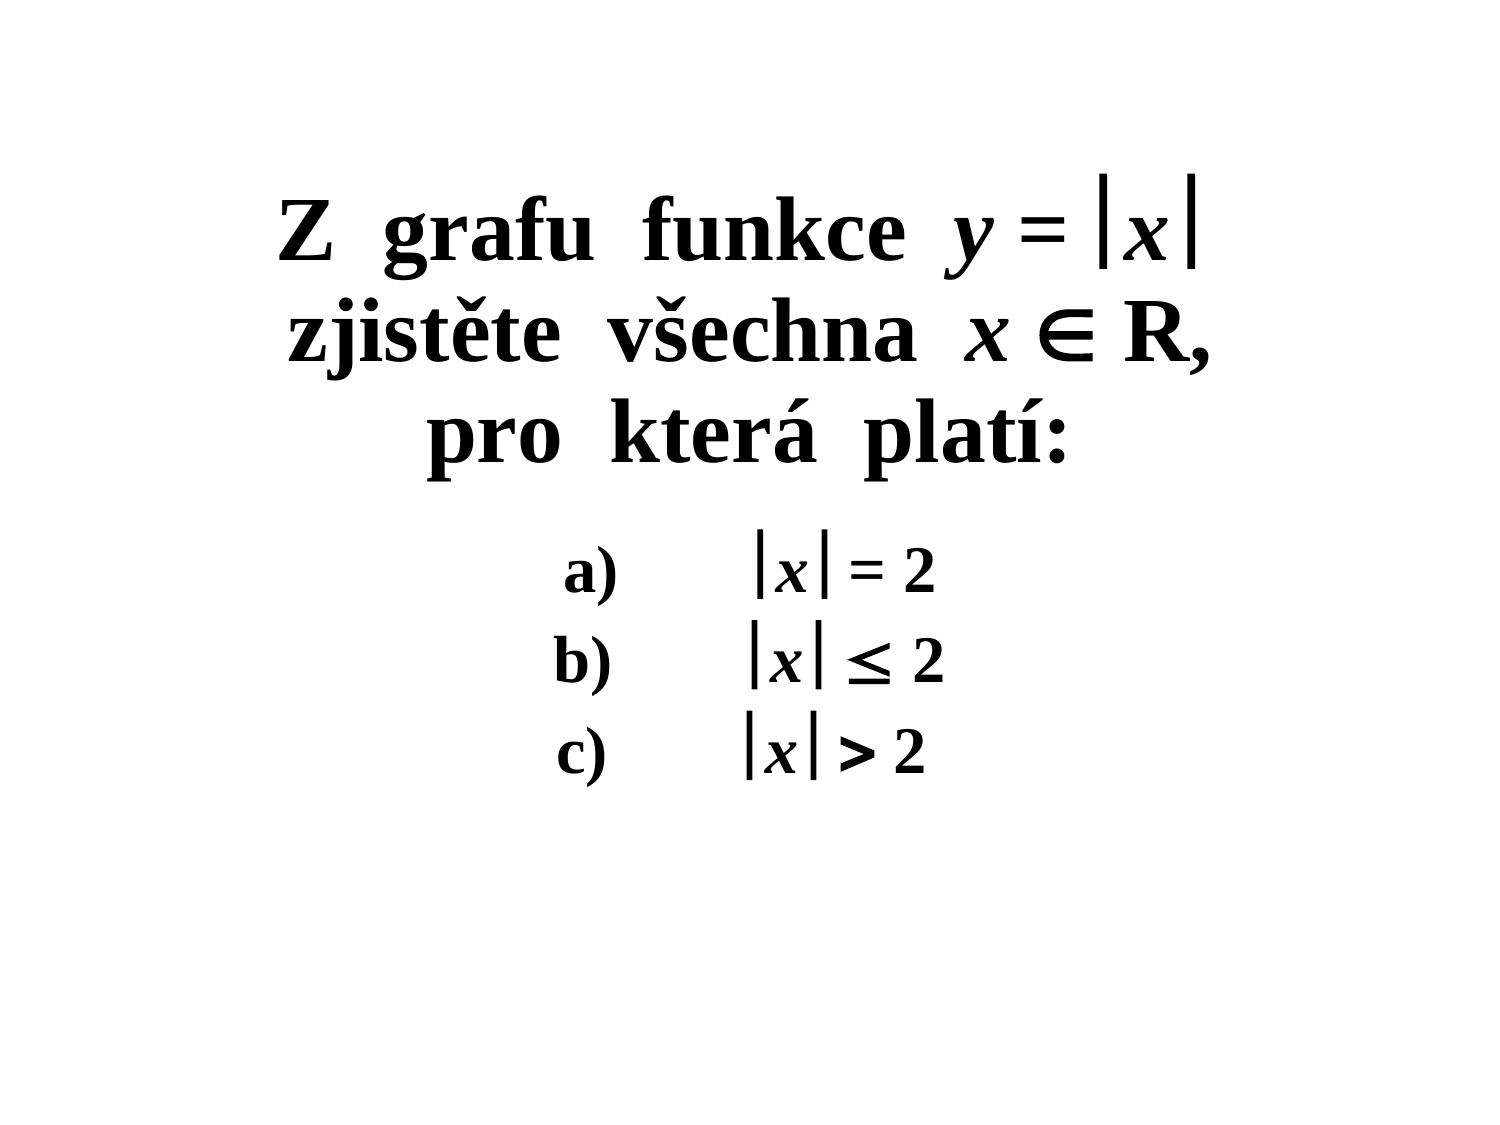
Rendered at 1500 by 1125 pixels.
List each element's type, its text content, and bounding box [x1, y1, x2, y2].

title Z grafu funkce y = x zjistěte všechna x  R, pro která platí: [112, 153, 1388, 609]
subtitle a) x = 2 b) x  2 c) x  2 [225, 525, 1276, 814]
